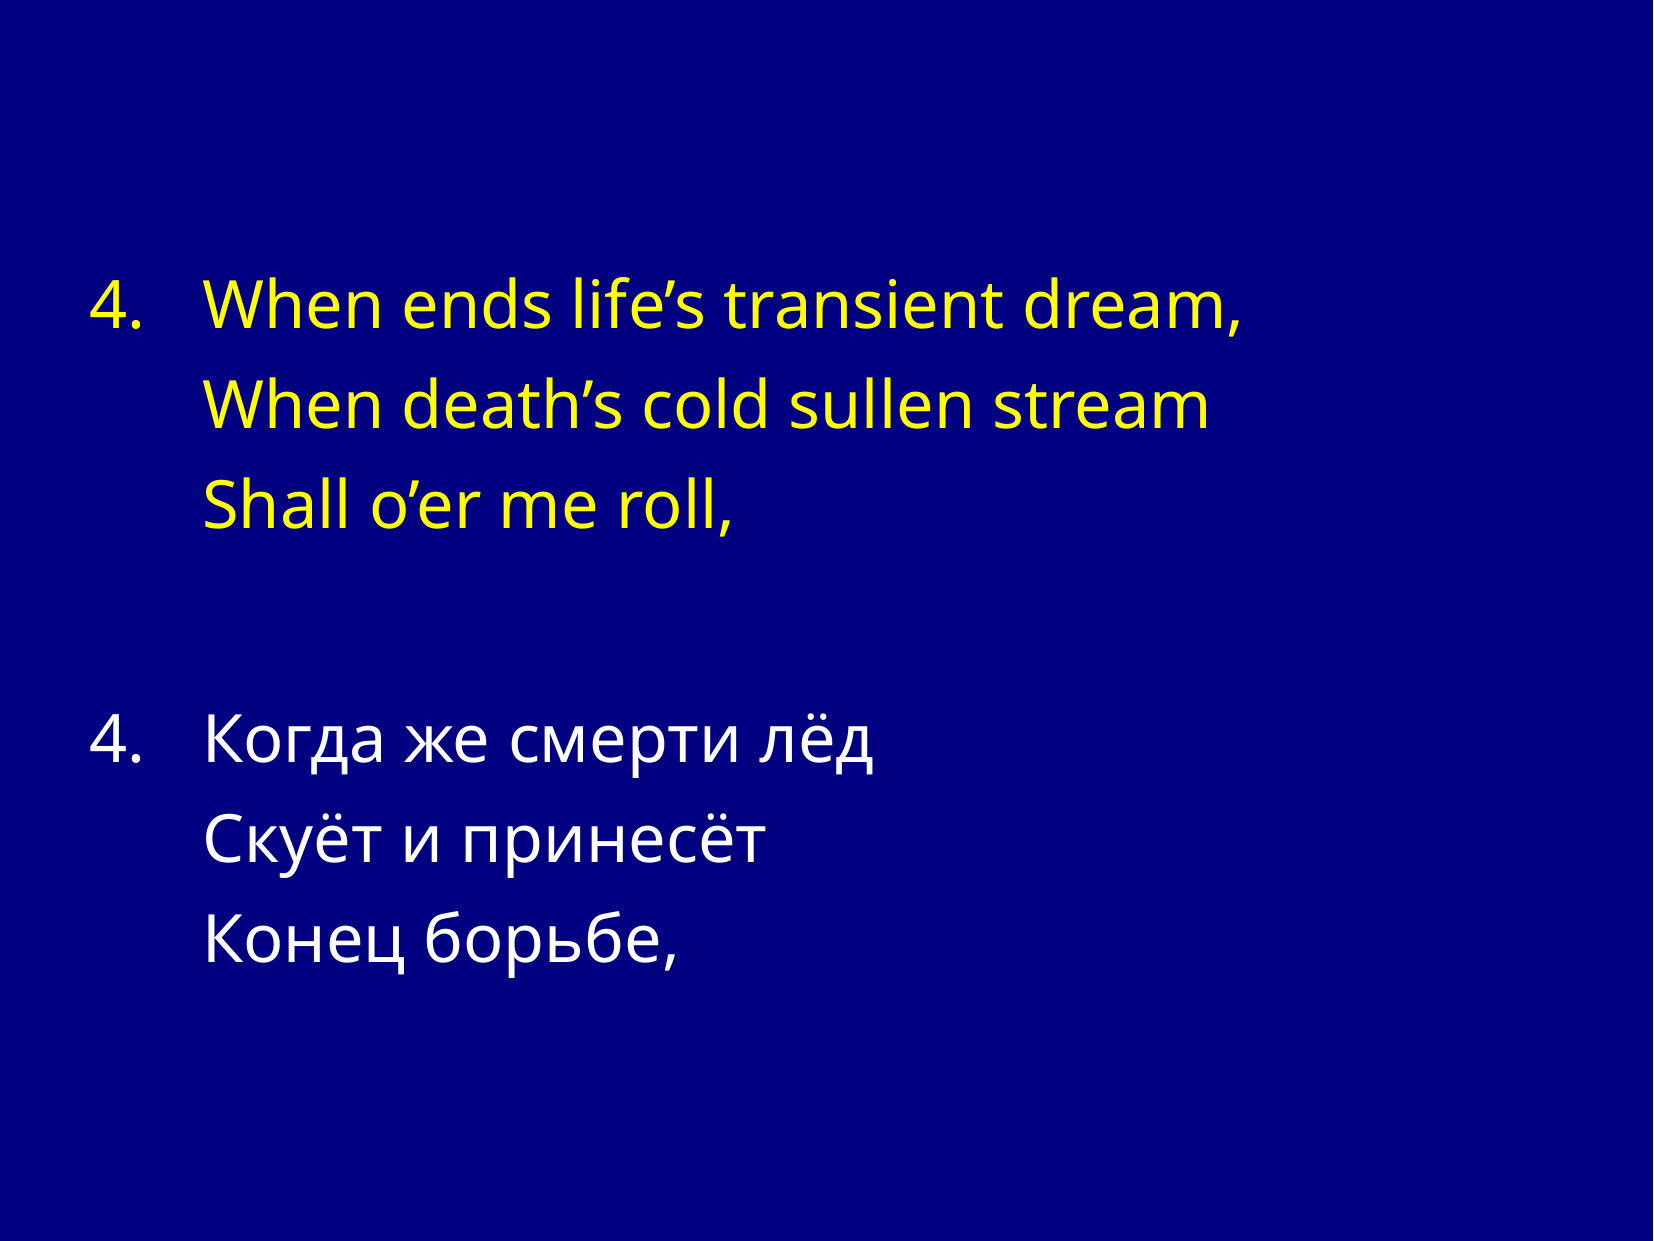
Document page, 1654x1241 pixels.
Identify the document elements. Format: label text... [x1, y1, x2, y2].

text_box 4. Когда же смерти лёд Скуёт и принесёт Конец борьбе, [75, 675, 1576, 1163]
text_box 4. When ends life’s transient dream, When death’s cold sullen stream Shall o’er me roll, [75, 150, 1576, 638]
